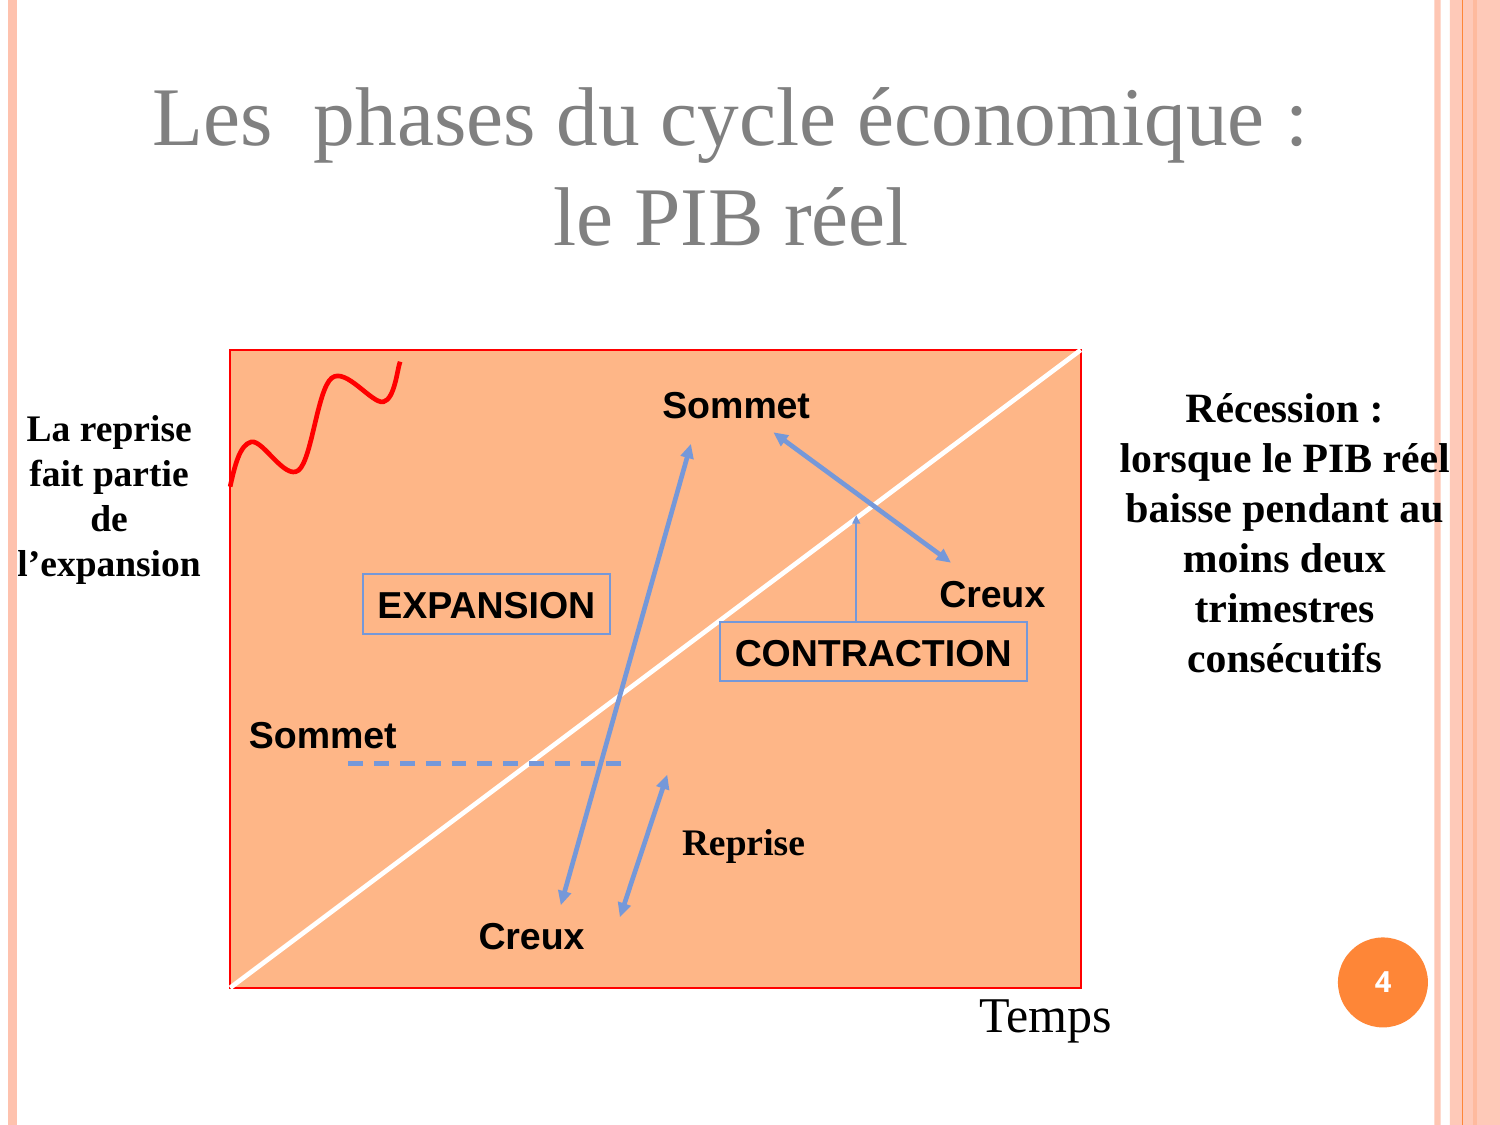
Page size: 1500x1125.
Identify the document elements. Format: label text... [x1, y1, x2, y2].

text_box [725, 524, 855, 621]
text_box [236, 354, 1081, 988]
text_box Les phases du cycle économique : le PIB réel [100, 54, 1363, 270]
text_box EXPANSION [362, 574, 611, 634]
text_box [857, 510, 942, 621]
text_box Creux [924, 562, 1061, 623]
text_box Creux [463, 904, 600, 965]
text_box Sommet [647, 373, 825, 434]
text_box Reprise [667, 810, 820, 871]
text_box [230, 350, 1075, 984]
text_box Temps [964, 974, 1127, 1050]
text_box La reprise fait partie de l’expansion [0, 397, 219, 592]
slide_number <numéro> [1333, 940, 1434, 1027]
text_box CONTRACTION [720, 621, 1027, 682]
text_box Sommet [234, 704, 412, 764]
text_box Récession : lorsque le PIB réel baisse pendant au moins deux trimestres consécutifs [1104, 373, 1465, 689]
